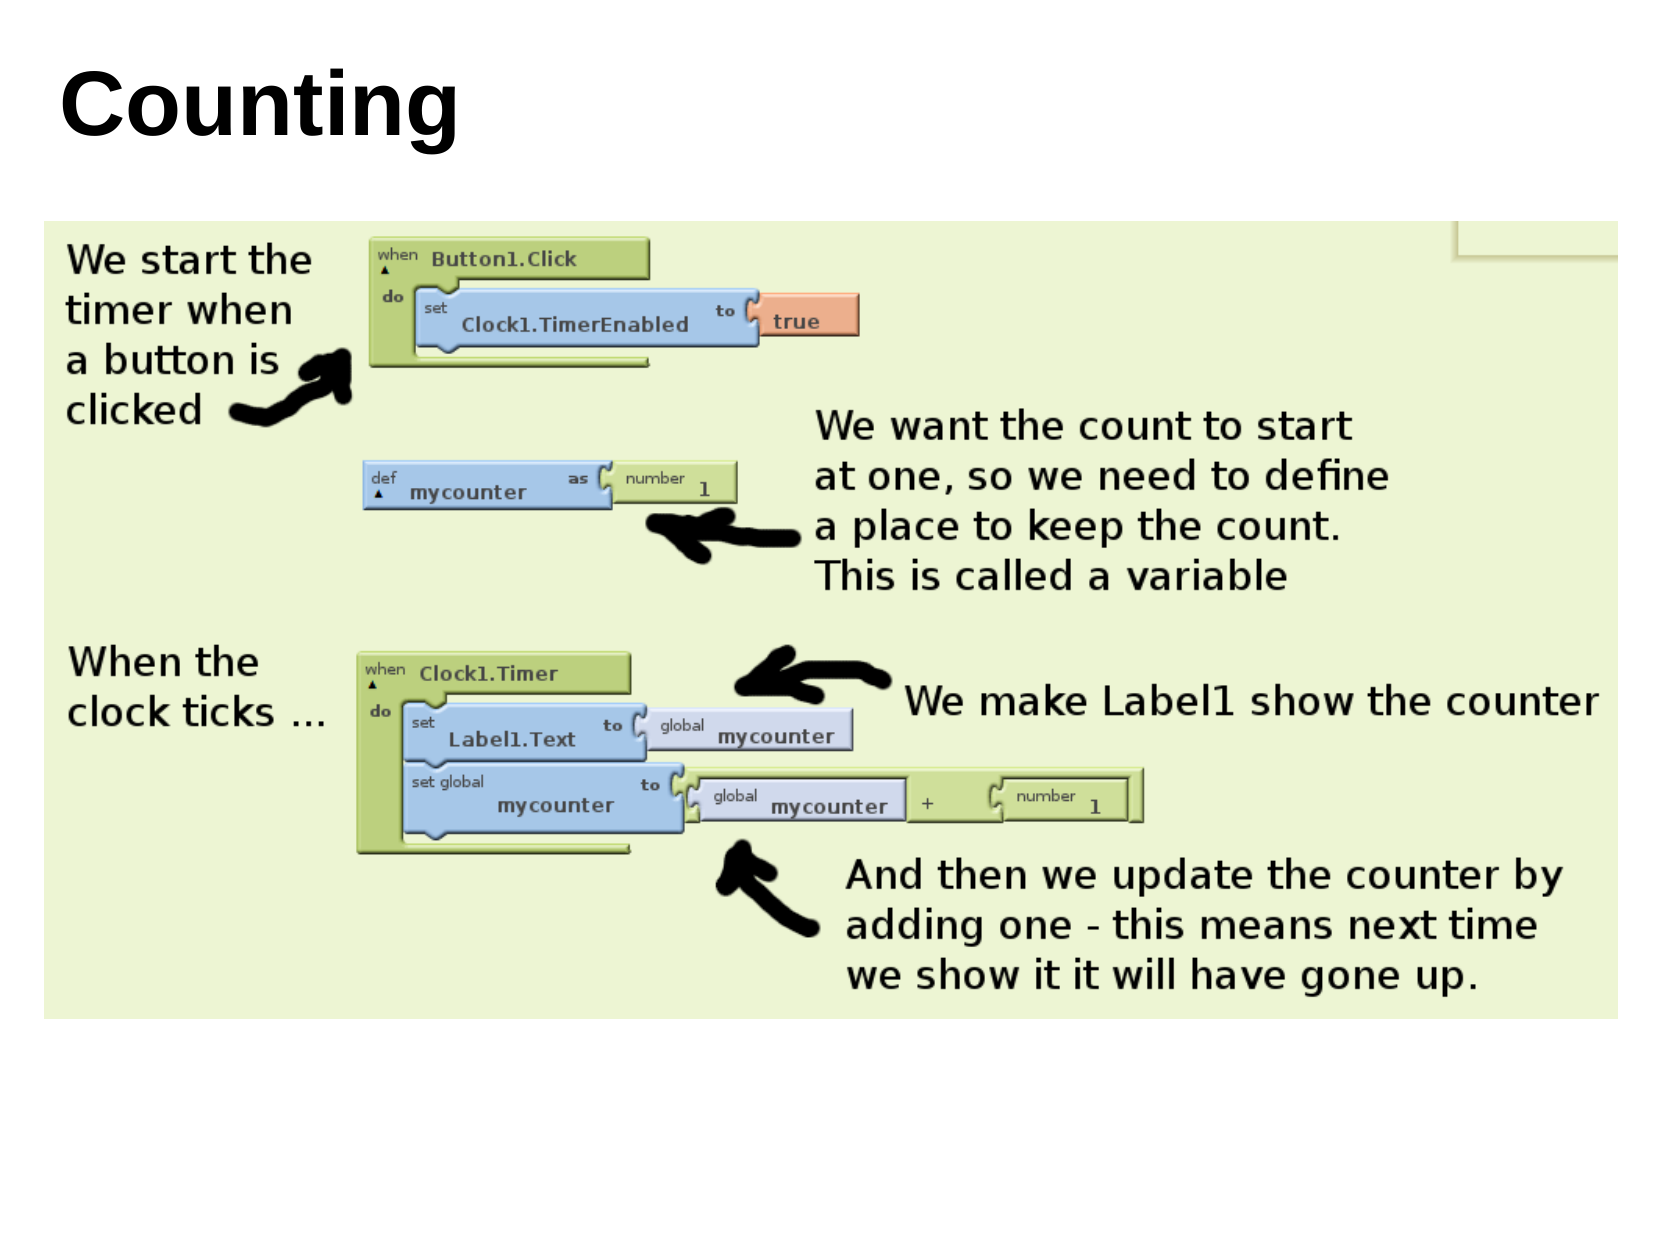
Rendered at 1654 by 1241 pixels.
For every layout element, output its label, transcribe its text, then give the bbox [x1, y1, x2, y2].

picture [44, 221, 1618, 1019]
text_box Counting [45, 45, 1654, 163]
